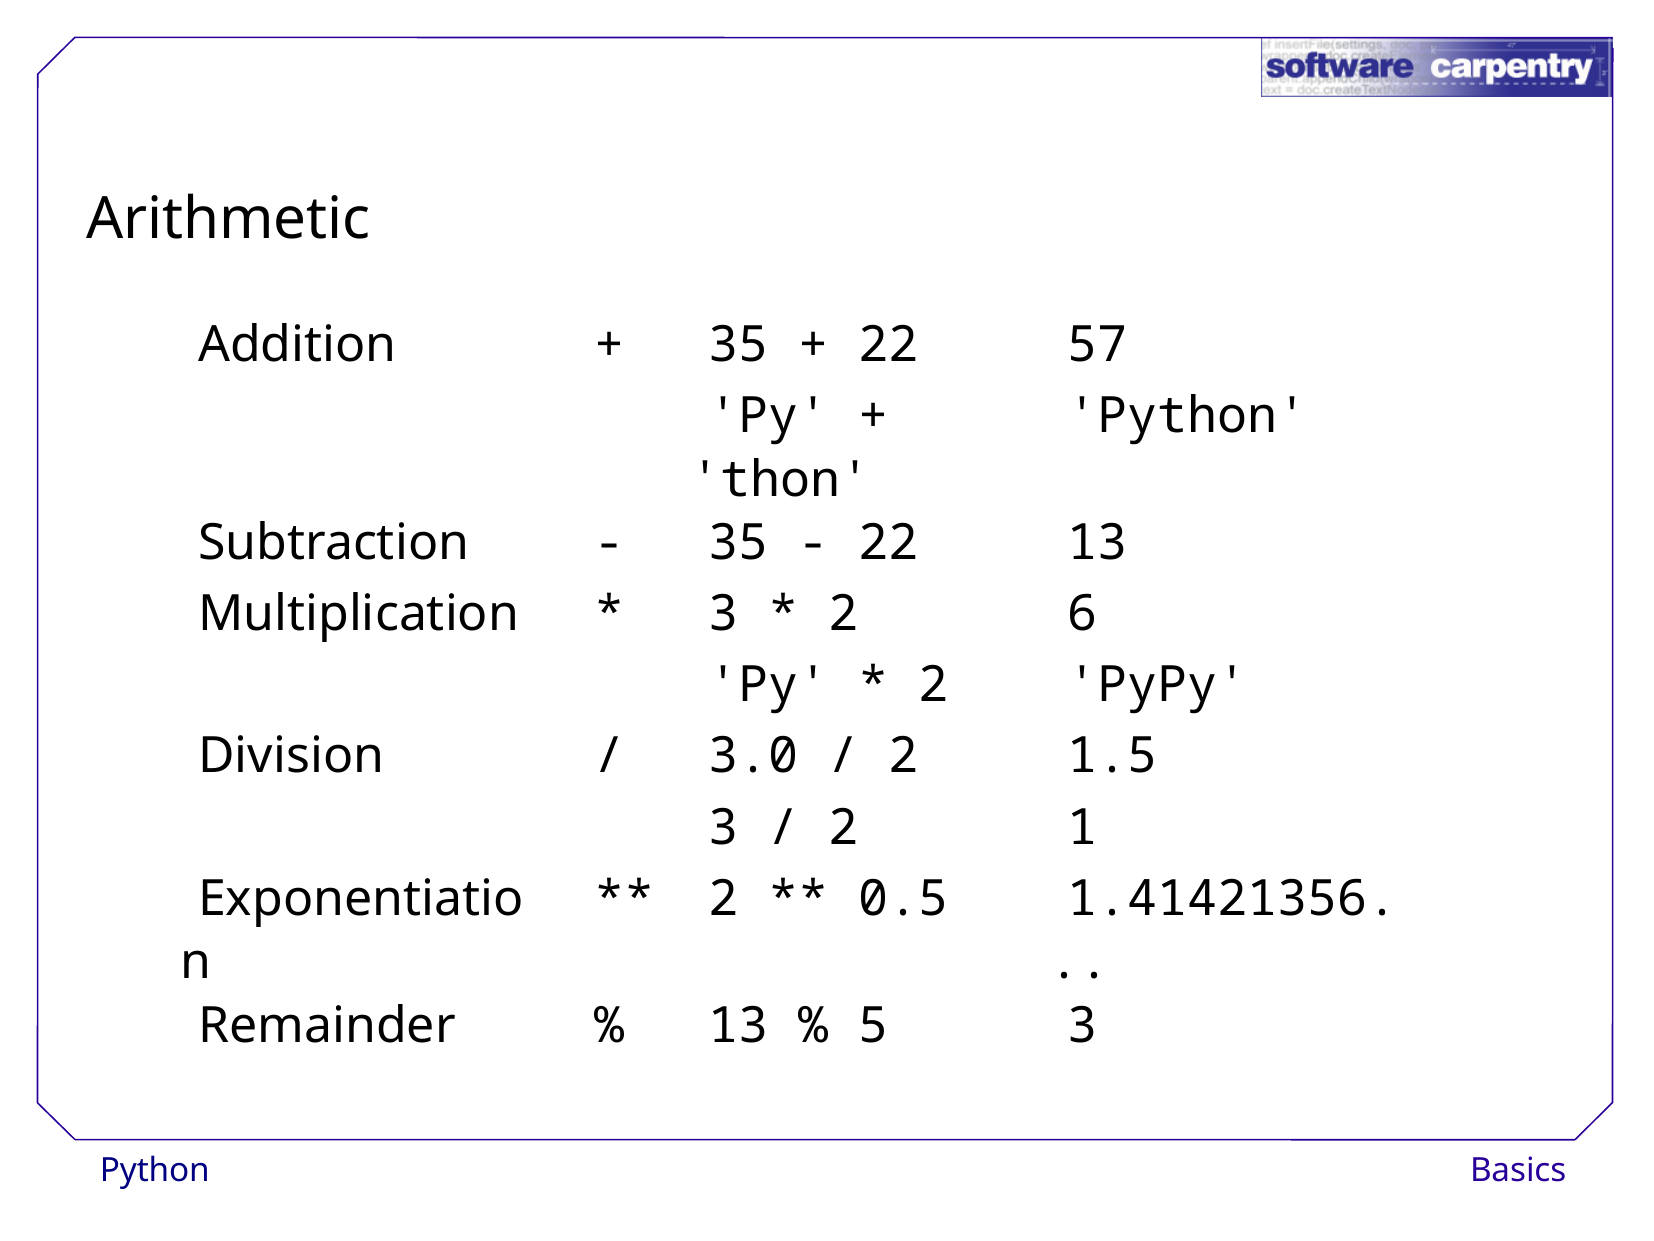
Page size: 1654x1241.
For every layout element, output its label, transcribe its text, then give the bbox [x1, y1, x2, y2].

table_cell 1 [1035, 786, 1441, 857]
table_cell Multiplication [165, 572, 562, 643]
table_cell [165, 374, 562, 501]
table_cell 6 [1035, 572, 1441, 643]
table_cell [165, 643, 562, 714]
table_cell * [562, 572, 676, 643]
table_header 57 [1035, 303, 1441, 374]
table_header + [562, 303, 676, 374]
picture [1261, 39, 1613, 97]
table_header 35 + 22 [676, 303, 1035, 374]
table_cell 1.41421356... [1035, 857, 1441, 984]
table_cell ** [562, 857, 676, 984]
table_cell Subtraction [165, 501, 562, 572]
table_cell Exponentiation [165, 857, 562, 984]
text_box Arithmetic [71, 138, 536, 259]
table_cell Remainder [165, 984, 562, 1055]
table_cell 2 ** 0.5 [676, 857, 1035, 984]
table_cell 3 [1035, 984, 1441, 1055]
table_cell 3 / 2 [676, 786, 1035, 857]
table_cell 'Py' + 'thon' [676, 374, 1035, 501]
table_cell - [562, 501, 676, 572]
table_header Addition [165, 303, 562, 374]
table_cell 13 [1035, 501, 1441, 572]
table_cell 'Python' [1035, 374, 1441, 501]
table_cell 13 % 5 [676, 984, 1035, 1055]
table_cell [562, 374, 676, 501]
table_cell [562, 643, 676, 714]
table_cell 35 - 22 [676, 501, 1035, 572]
table_cell 1.5 [1035, 714, 1441, 786]
table_cell 'Py' * 2 [676, 643, 1035, 714]
table_cell / [562, 714, 676, 786]
table_cell % [562, 984, 676, 1055]
table_cell 'PyPy' [1035, 643, 1441, 714]
table_cell [562, 786, 676, 857]
table_cell 3 * 2 [676, 572, 1035, 643]
table_cell [165, 786, 562, 857]
table_cell Division [165, 714, 562, 786]
table_cell 3.0 / 2 [676, 714, 1035, 786]
